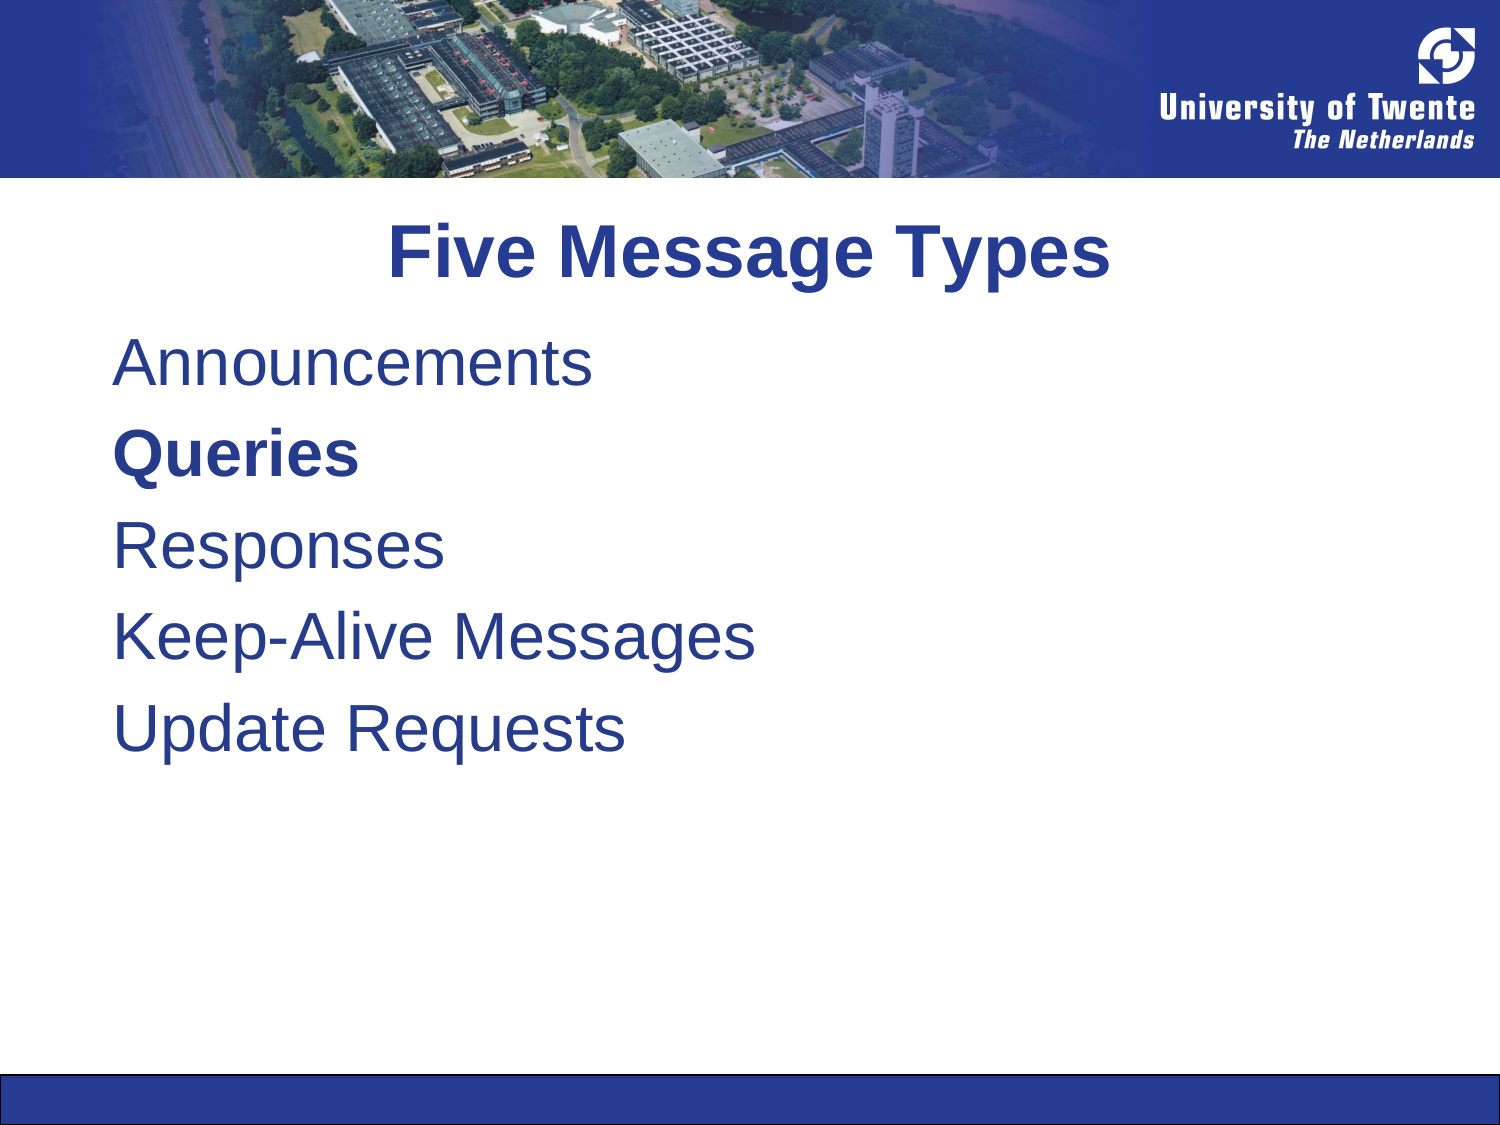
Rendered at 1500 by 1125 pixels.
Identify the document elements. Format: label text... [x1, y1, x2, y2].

list Announcements Queries Responses Keep-Alive Messages Update Requests [112, 324, 1388, 1001]
title Five Message Types [112, 194, 1388, 308]
picture [0, 0, 1500, 178]
